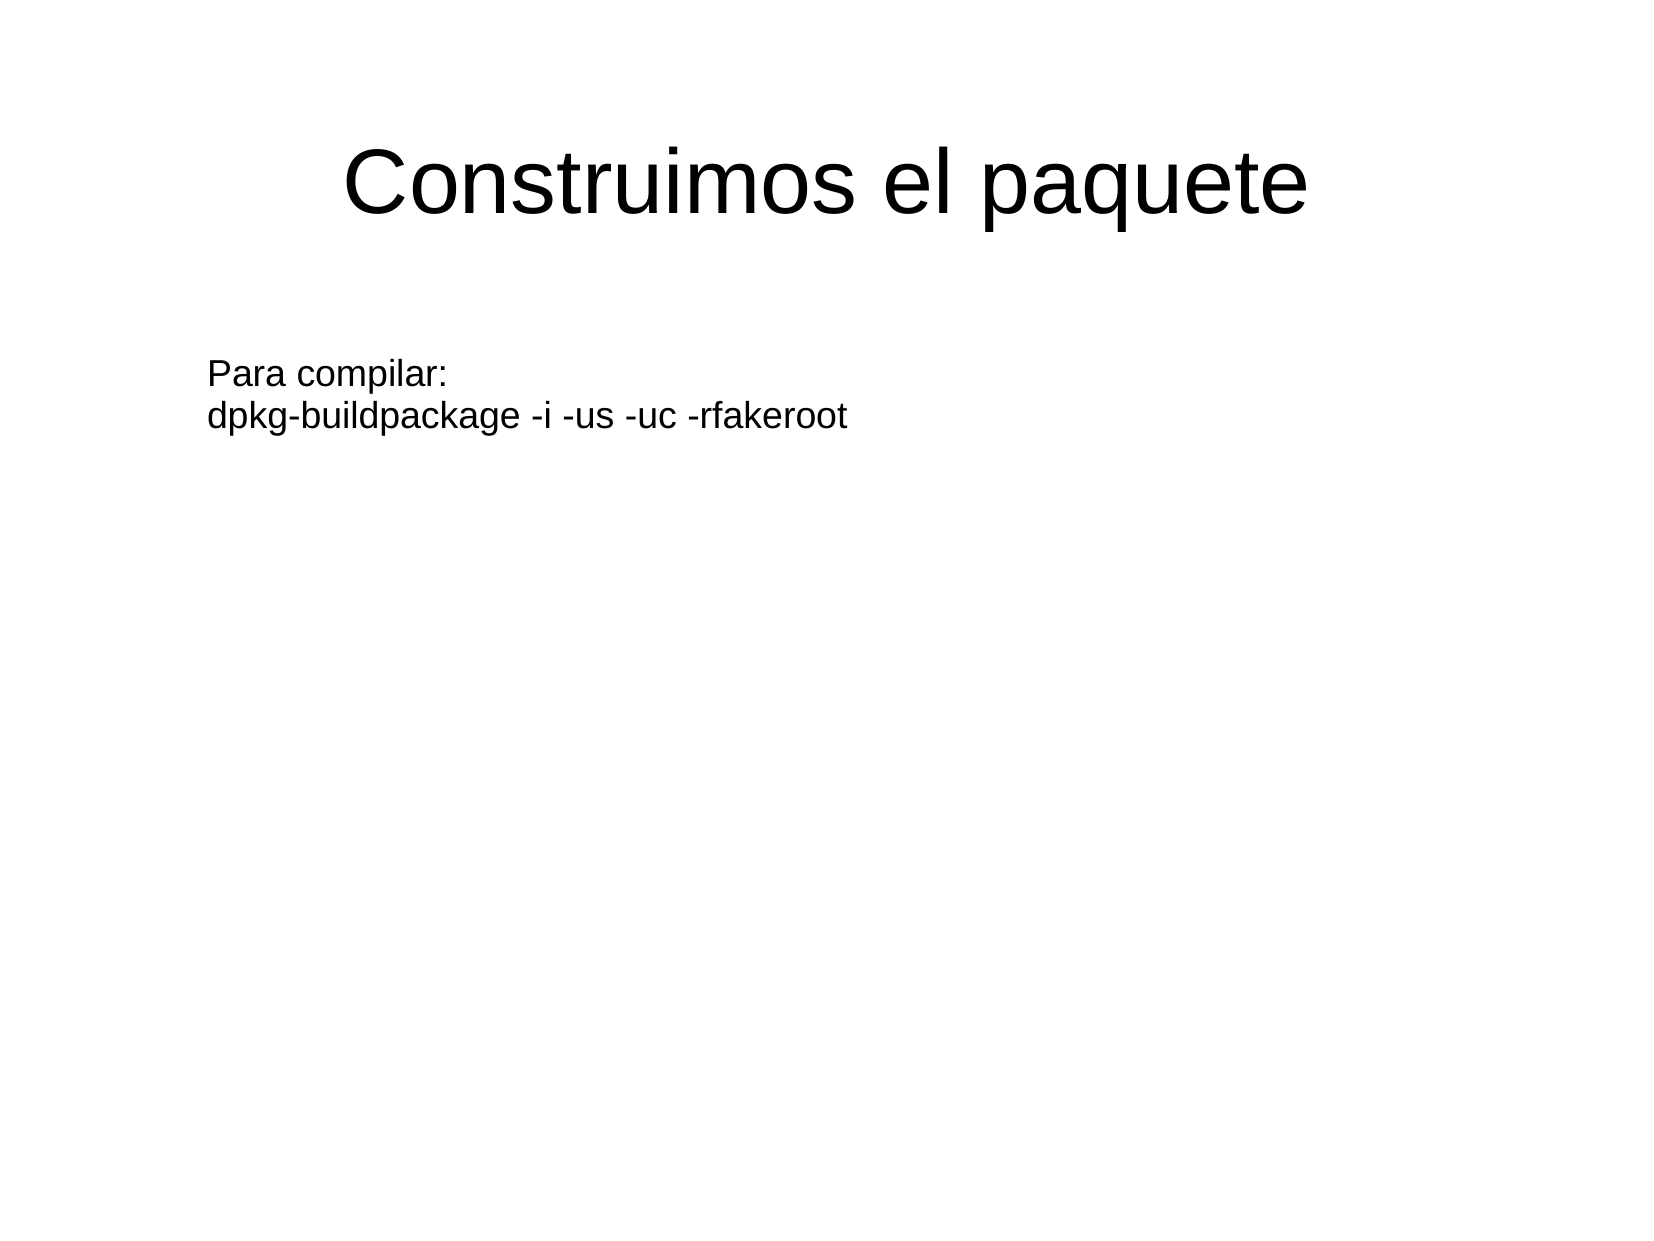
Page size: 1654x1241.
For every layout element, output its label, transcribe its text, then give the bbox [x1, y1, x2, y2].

title Construimos el paquete [121, 102, 1534, 311]
list Para compilar: dpkg-buildpackage -i -us -uc -rfakeroot [121, 344, 1534, 1127]
